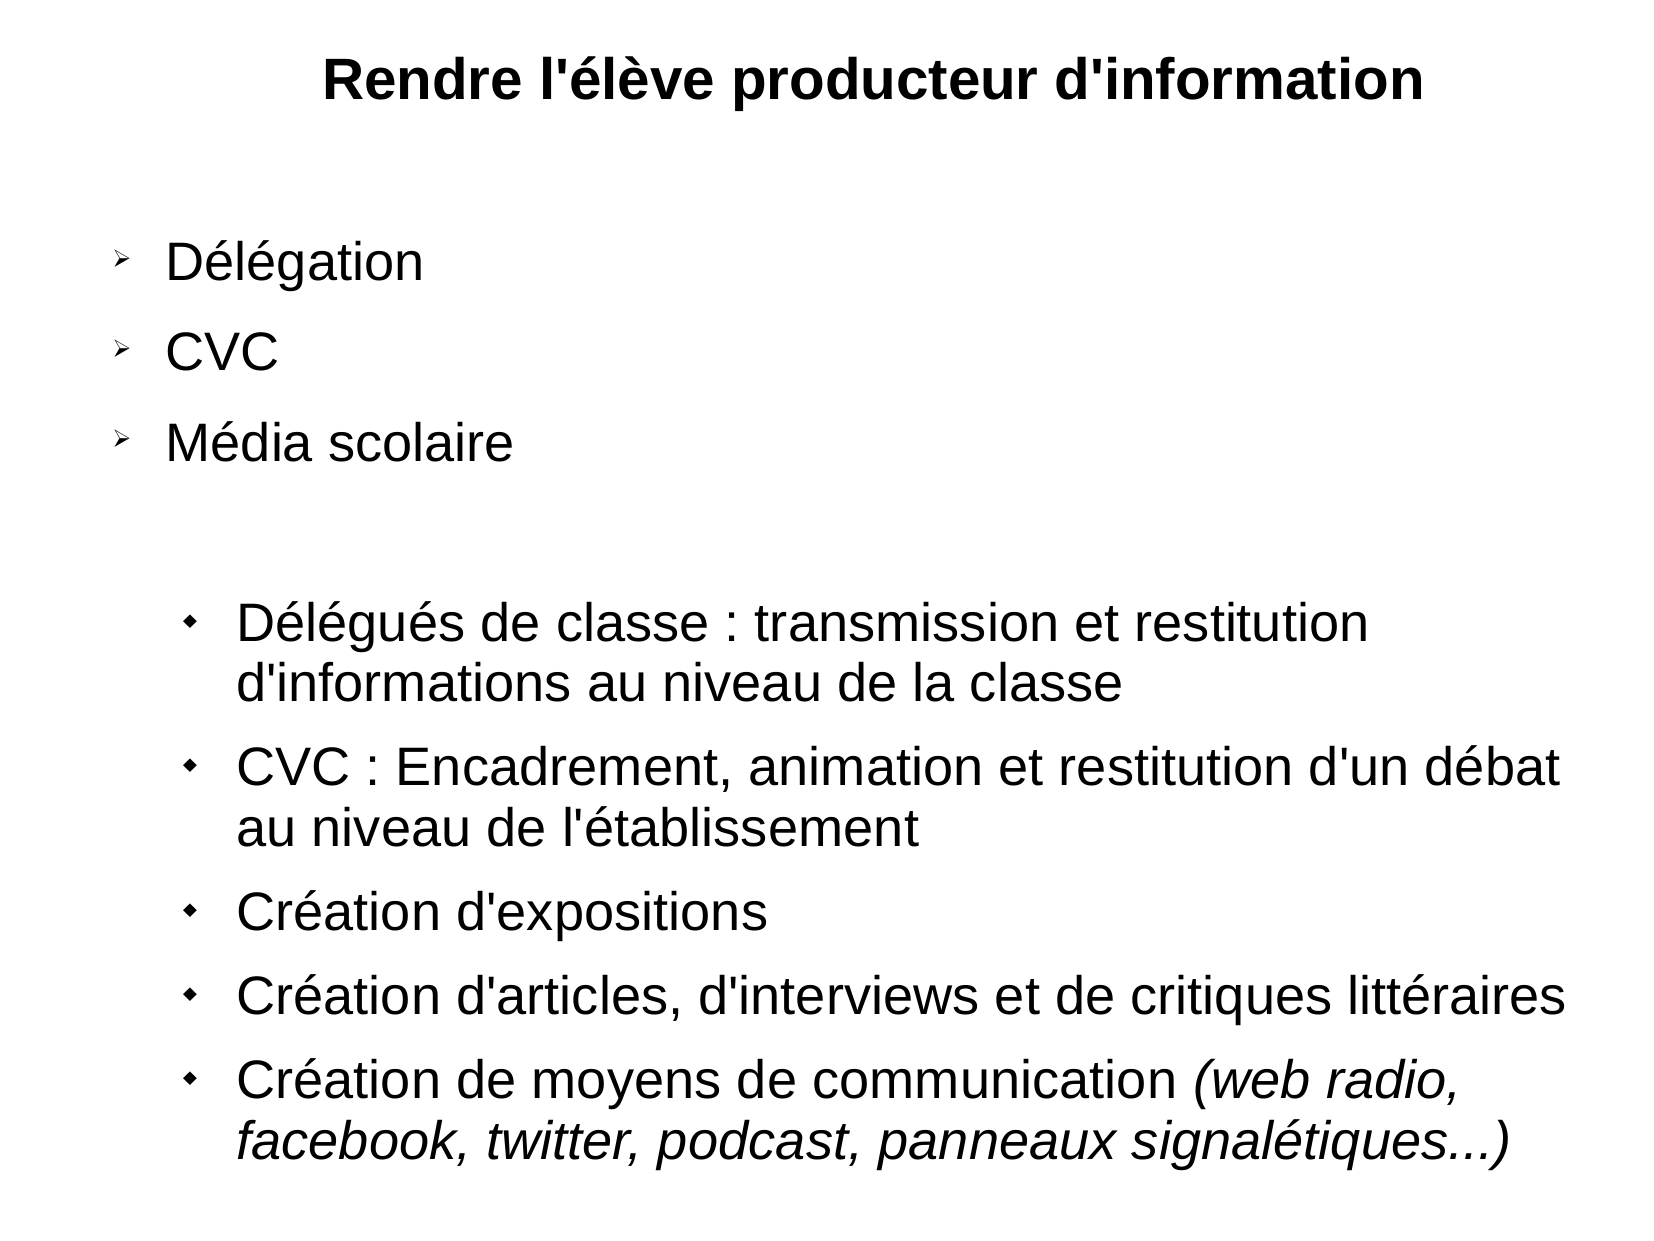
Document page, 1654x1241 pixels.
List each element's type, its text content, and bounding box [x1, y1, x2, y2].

list Rendre l'élève producteur d'information Délégation CVC Média scolaire Délégués de classe : transmission et restitution d'informations au niveau de la classe CVC : Encadrement, animation et restitution d'un débat au niveau de l'établissement Création d'expositions Création d'articles, d'interviews et de critiques littéraires Création de moyens de communication (web radio, facebook, twitter, podcast, panneaux signalétiques...) [94, 47, 1583, 1205]
